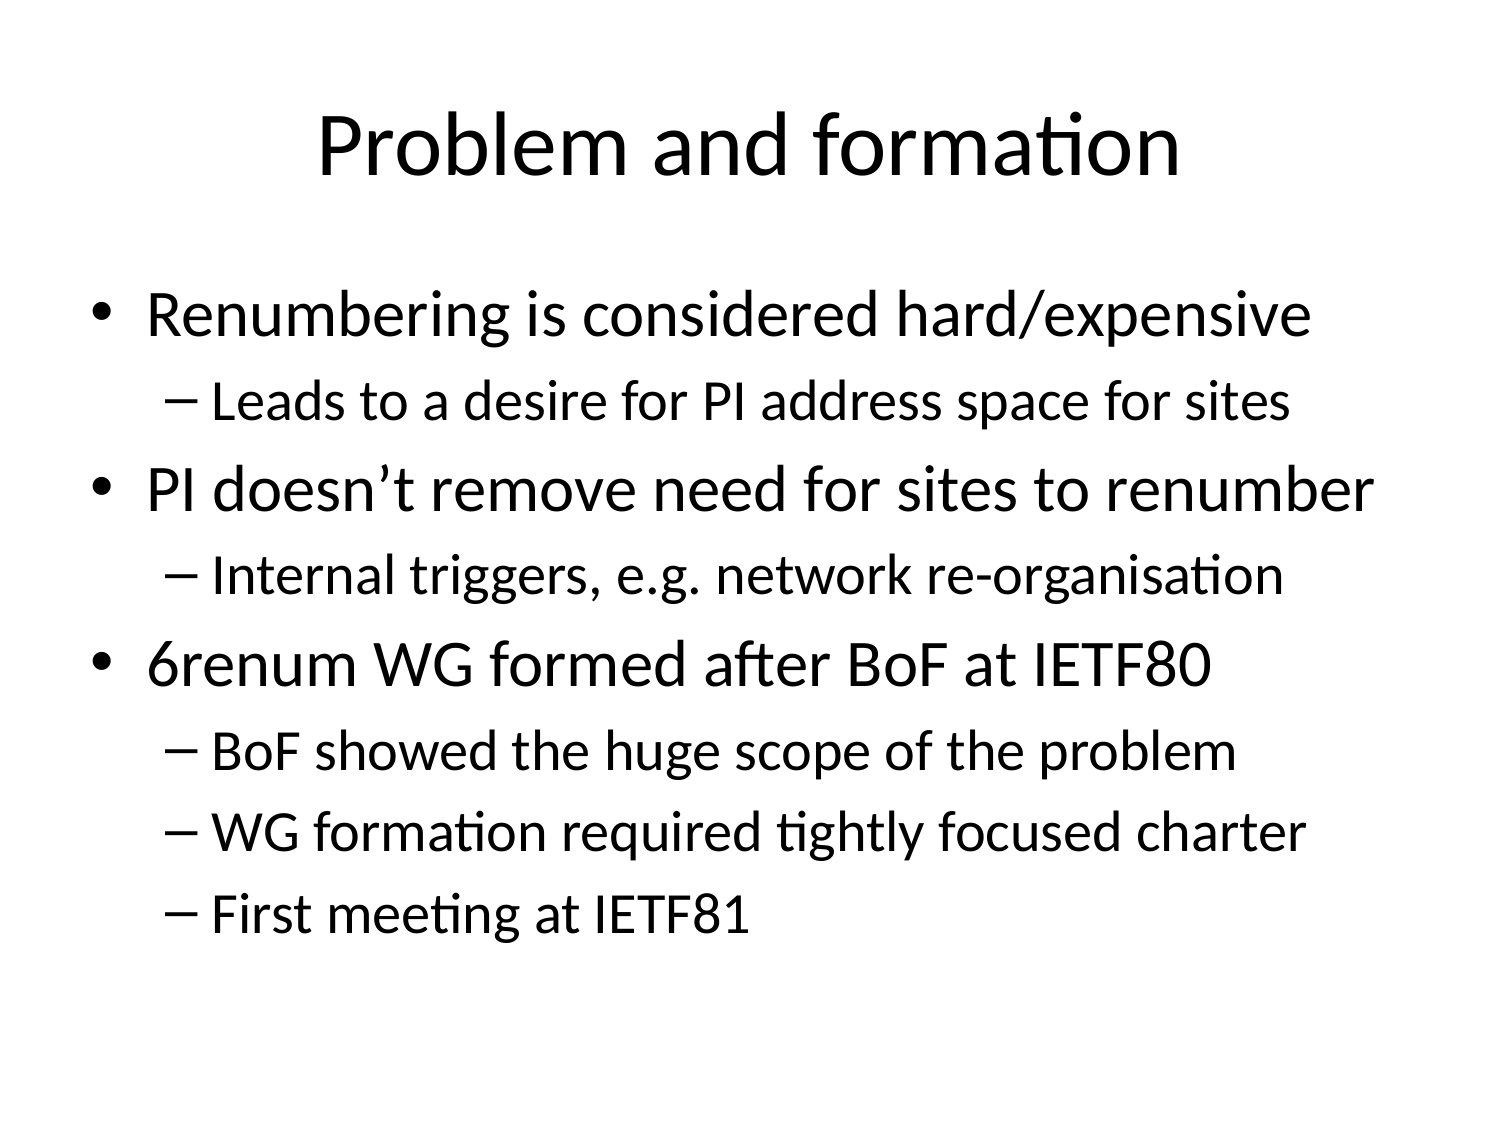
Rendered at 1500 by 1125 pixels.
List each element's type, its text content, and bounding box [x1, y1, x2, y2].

list Renumbering is considered hard/expensive Leads to a desire for PI address space for sites PI doesn’t remove need for sites to renumber Internal triggers, e.g. network re-organisation 6renum WG formed after BoF at IETF80 BoF showed the huge scope of the problem WG formation required tightly focused charter First meeting at IETF81 [75, 262, 1425, 1005]
title Problem and formation [75, 45, 1425, 233]
